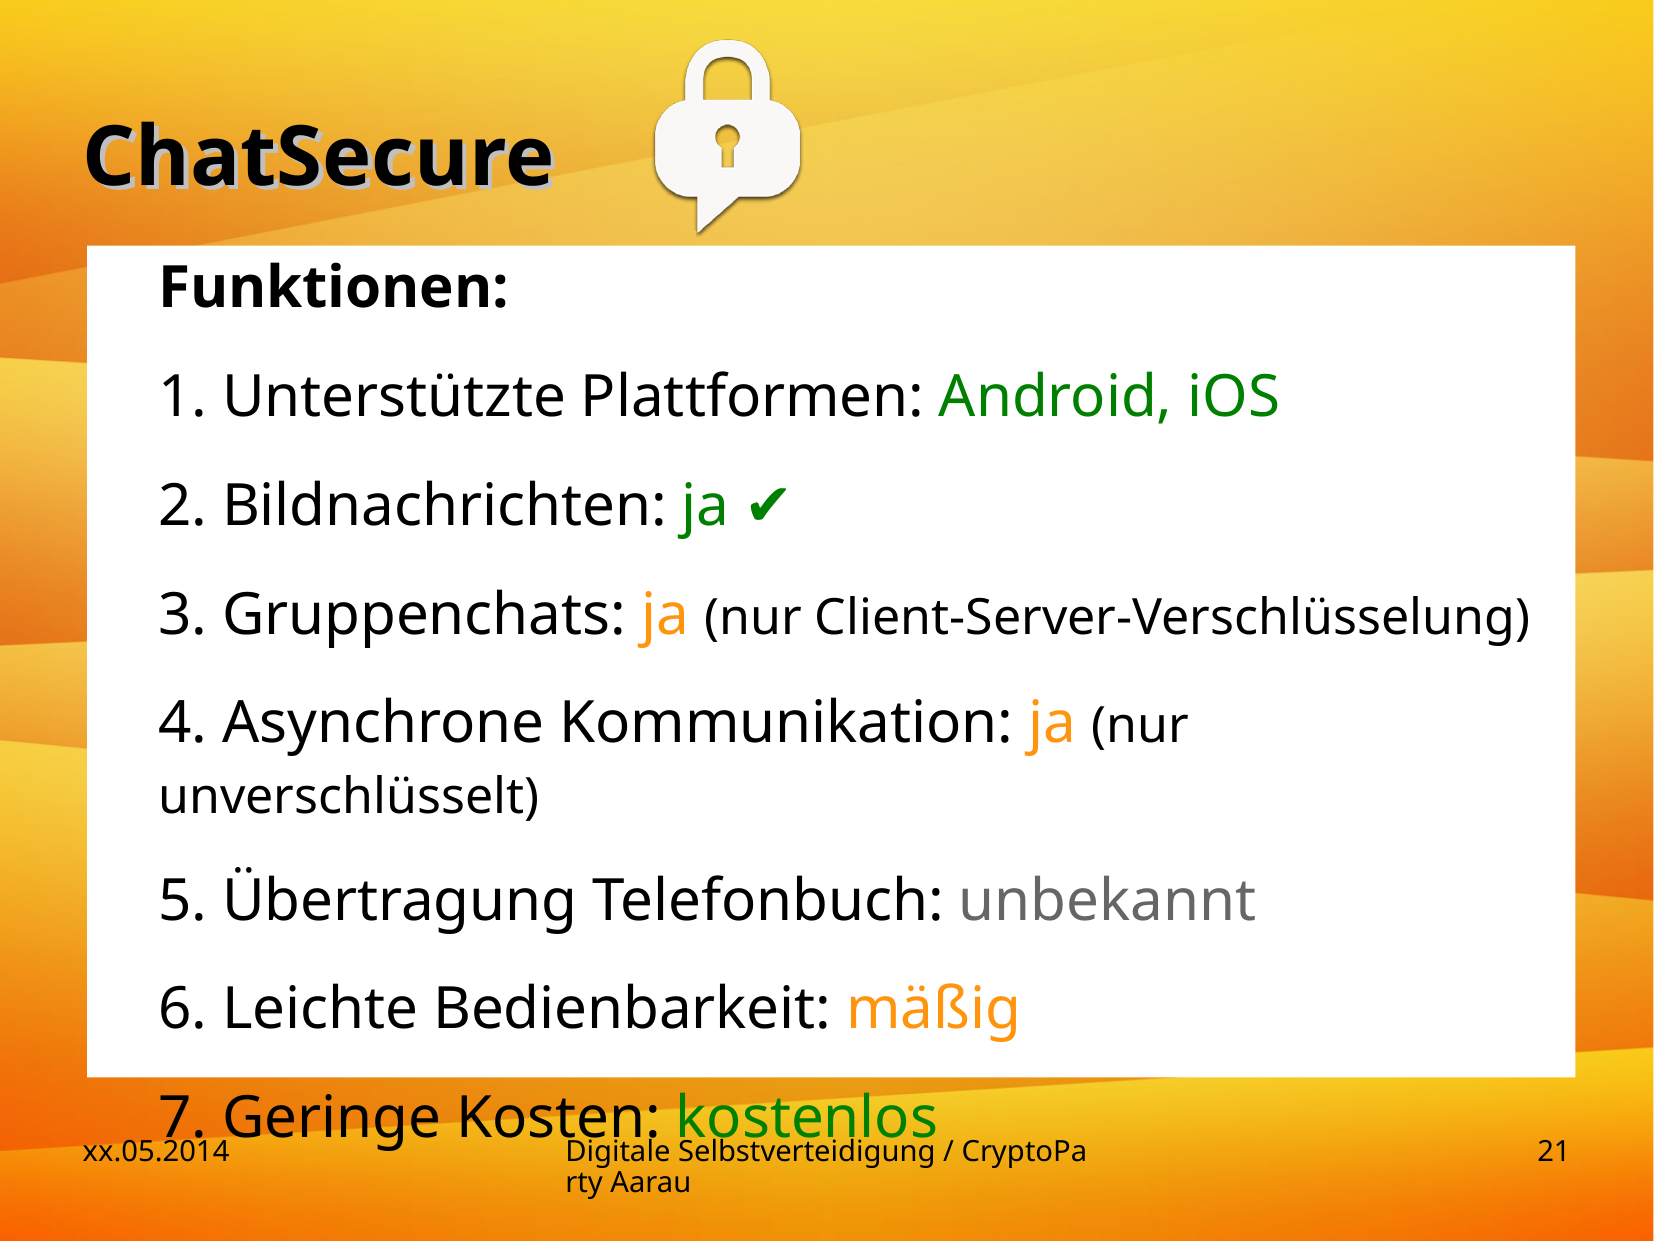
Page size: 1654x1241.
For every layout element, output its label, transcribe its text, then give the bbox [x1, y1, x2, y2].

picture [0, 0, 1654, 1241]
list Funktionen: 1. Unterstützte Plattformen: Android, iOS 2. Bildnachrichten: ja ✔ 3. Gruppenchats: ja (nur Client-Server-Verschlüsselung) 4. Asynchrone Kommunikation: ja (nur unverschlüsselt) 5. Übertragung Telefonbuch: unbekannt 6. Leichte Bedienbarkeit: mäßig 7. Geringe Kosten: kostenlos [87, 245, 1576, 1078]
title ChatSecure [82, 49, 1571, 257]
